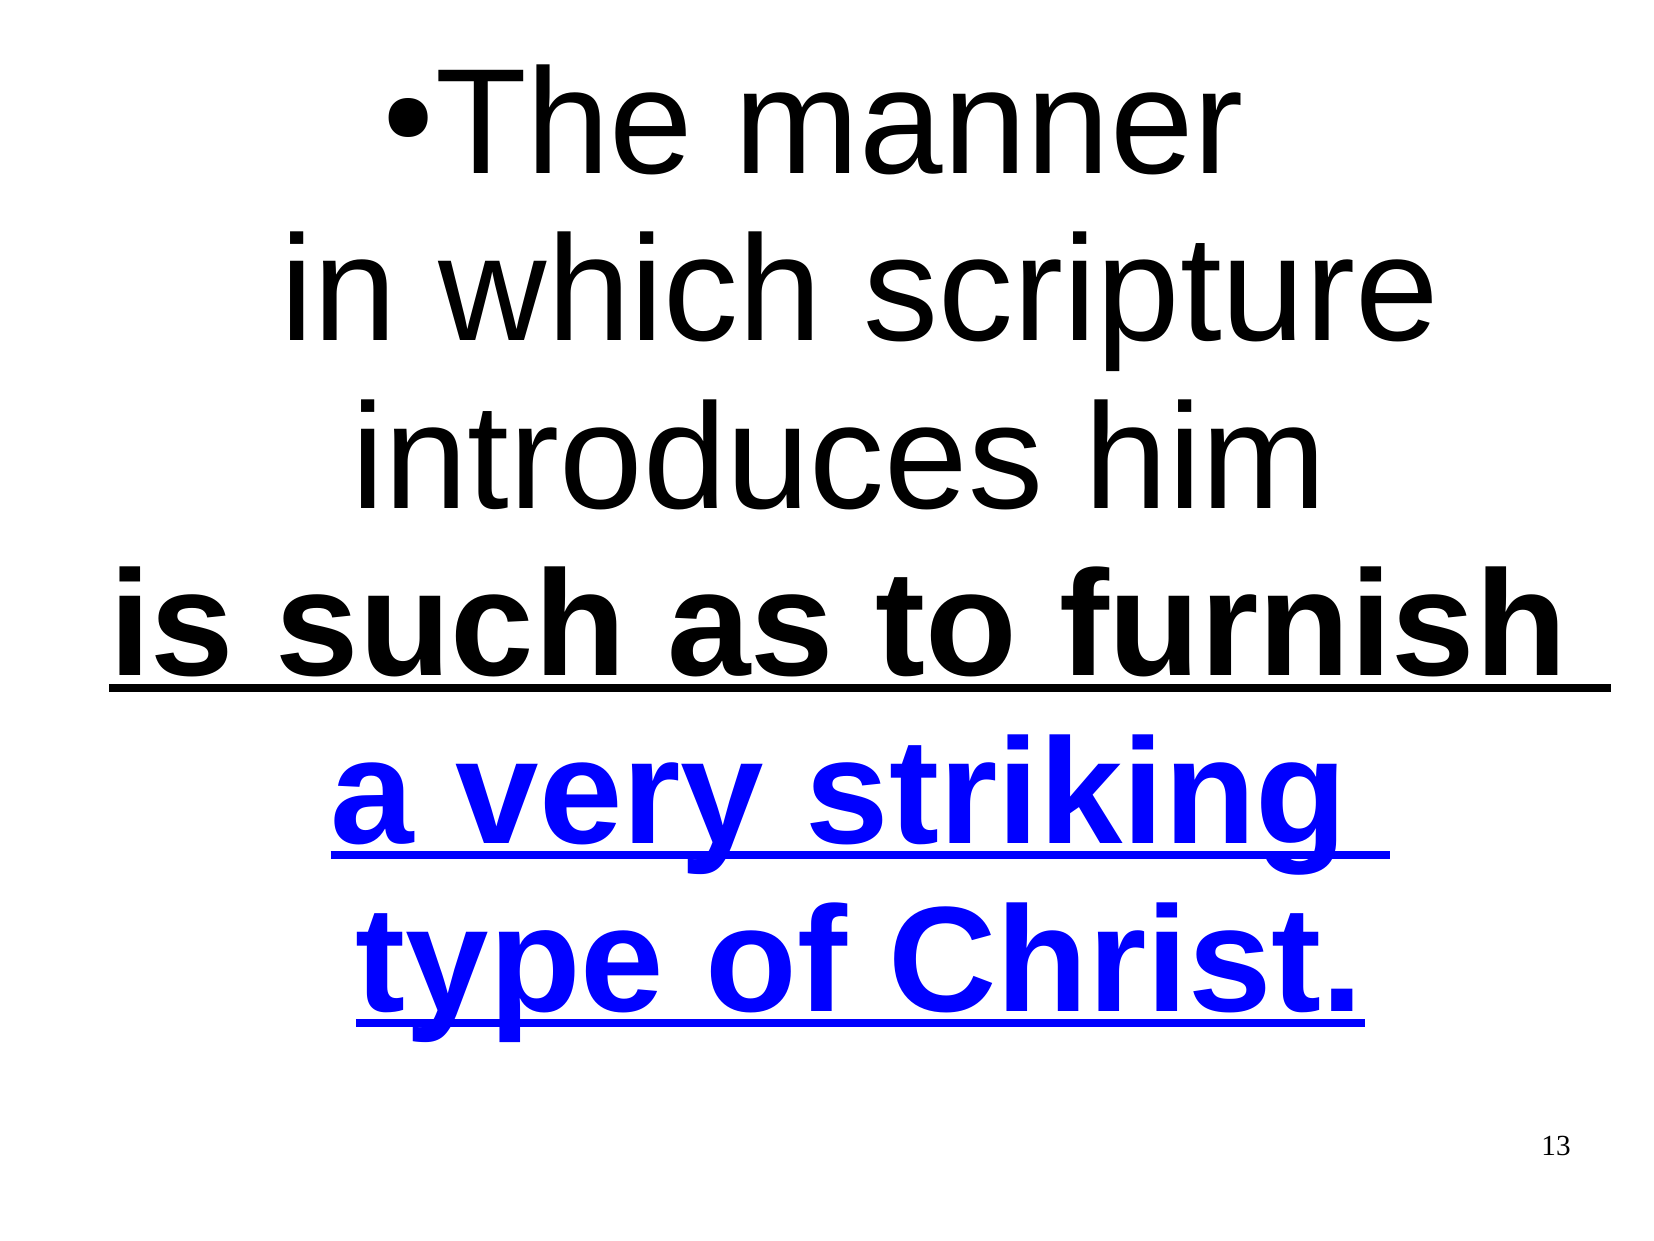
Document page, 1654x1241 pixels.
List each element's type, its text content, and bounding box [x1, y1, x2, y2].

list The manner in which scripture introduces him is such as to furnish a very striking type of Christ. [37, 37, 1613, 1201]
